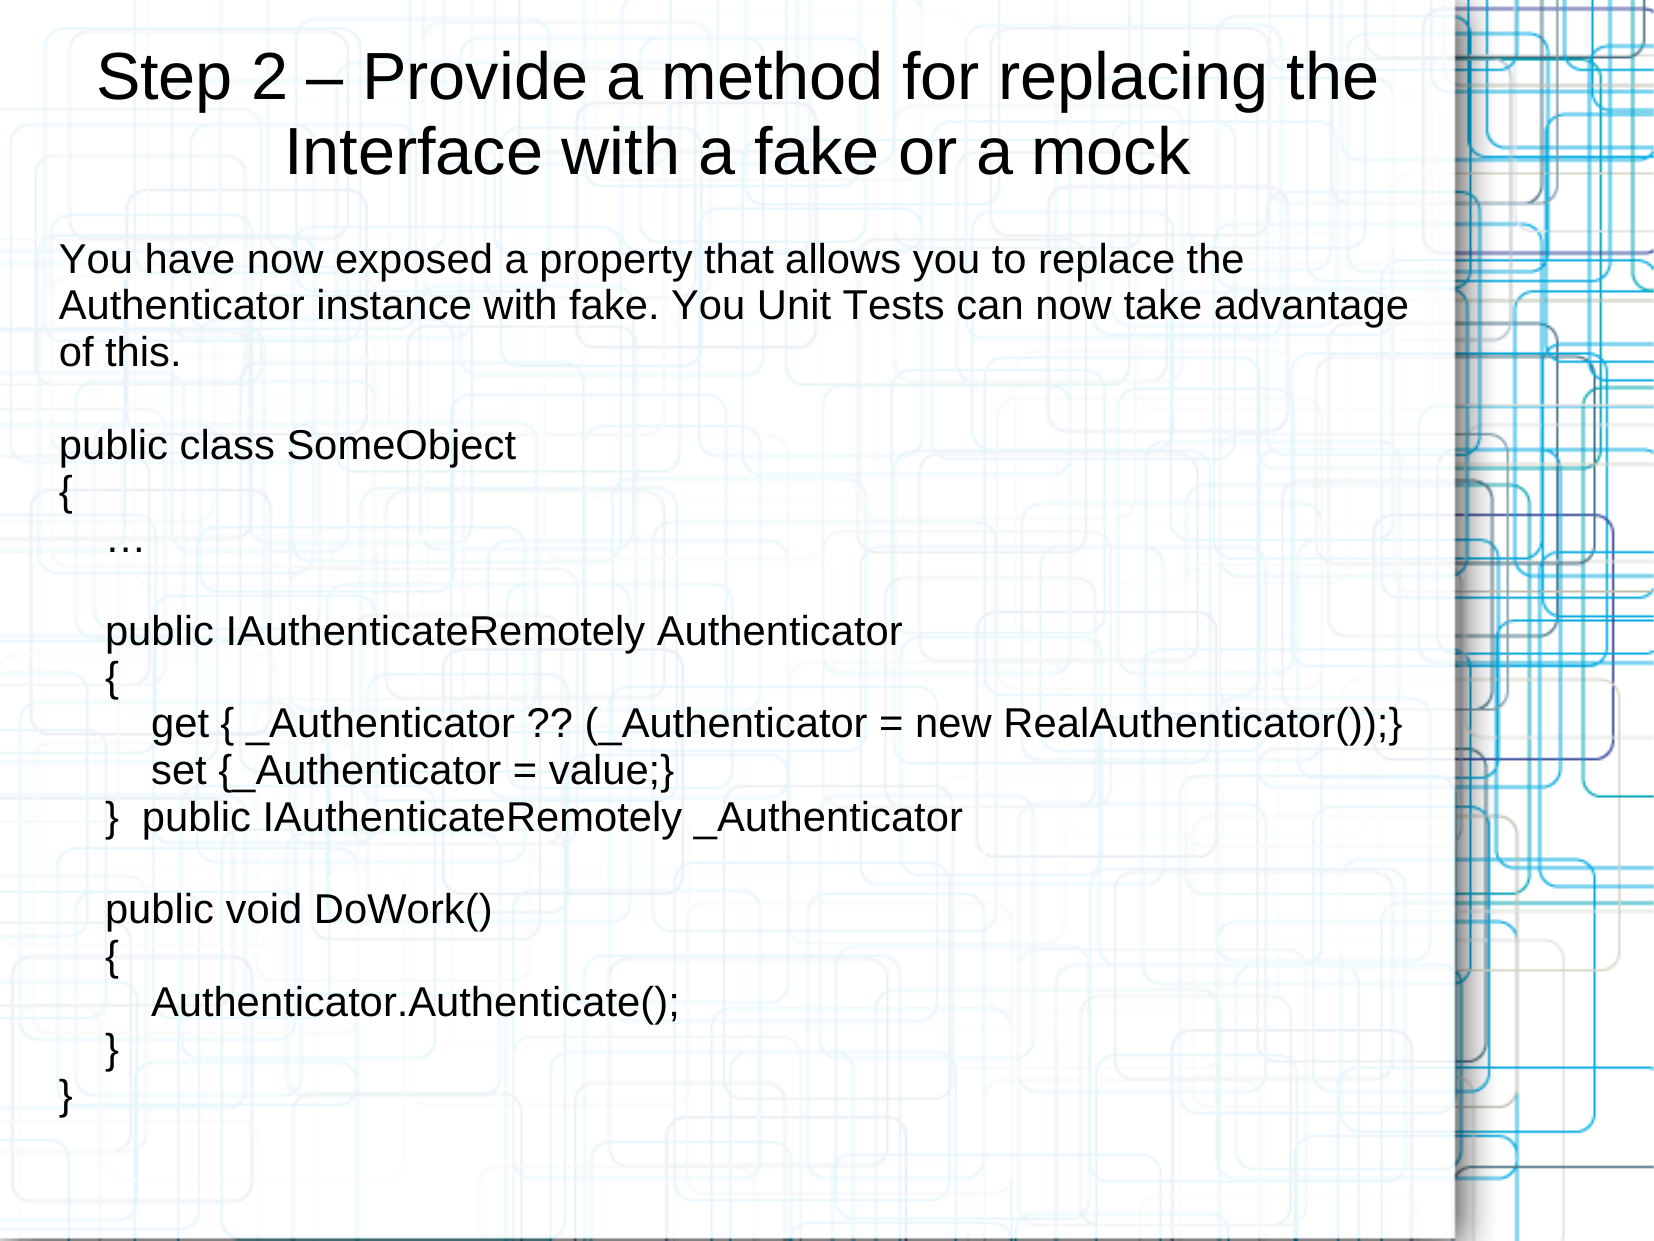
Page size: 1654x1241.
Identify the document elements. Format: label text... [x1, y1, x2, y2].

picture [0, 0, 1654, 1241]
subtitle Step 2 – Provide a method for replacing the Interface with a fake or a mock You have now exposed a property that allows you to replace the Authenticator instance with fake. You Unit Tests can now take advantage of this. public class SomeObject { … public IAuthenticateRemotely Authenticator { get { _Authenticator ?? (_Authenticator = new RealAuthenticator());} set {_Authenticator = value;} } public IAuthenticateRemotely _Authenticator public void DoWork() { Authenticator.Authenticate(); } } [59, 36, 1418, 1122]
